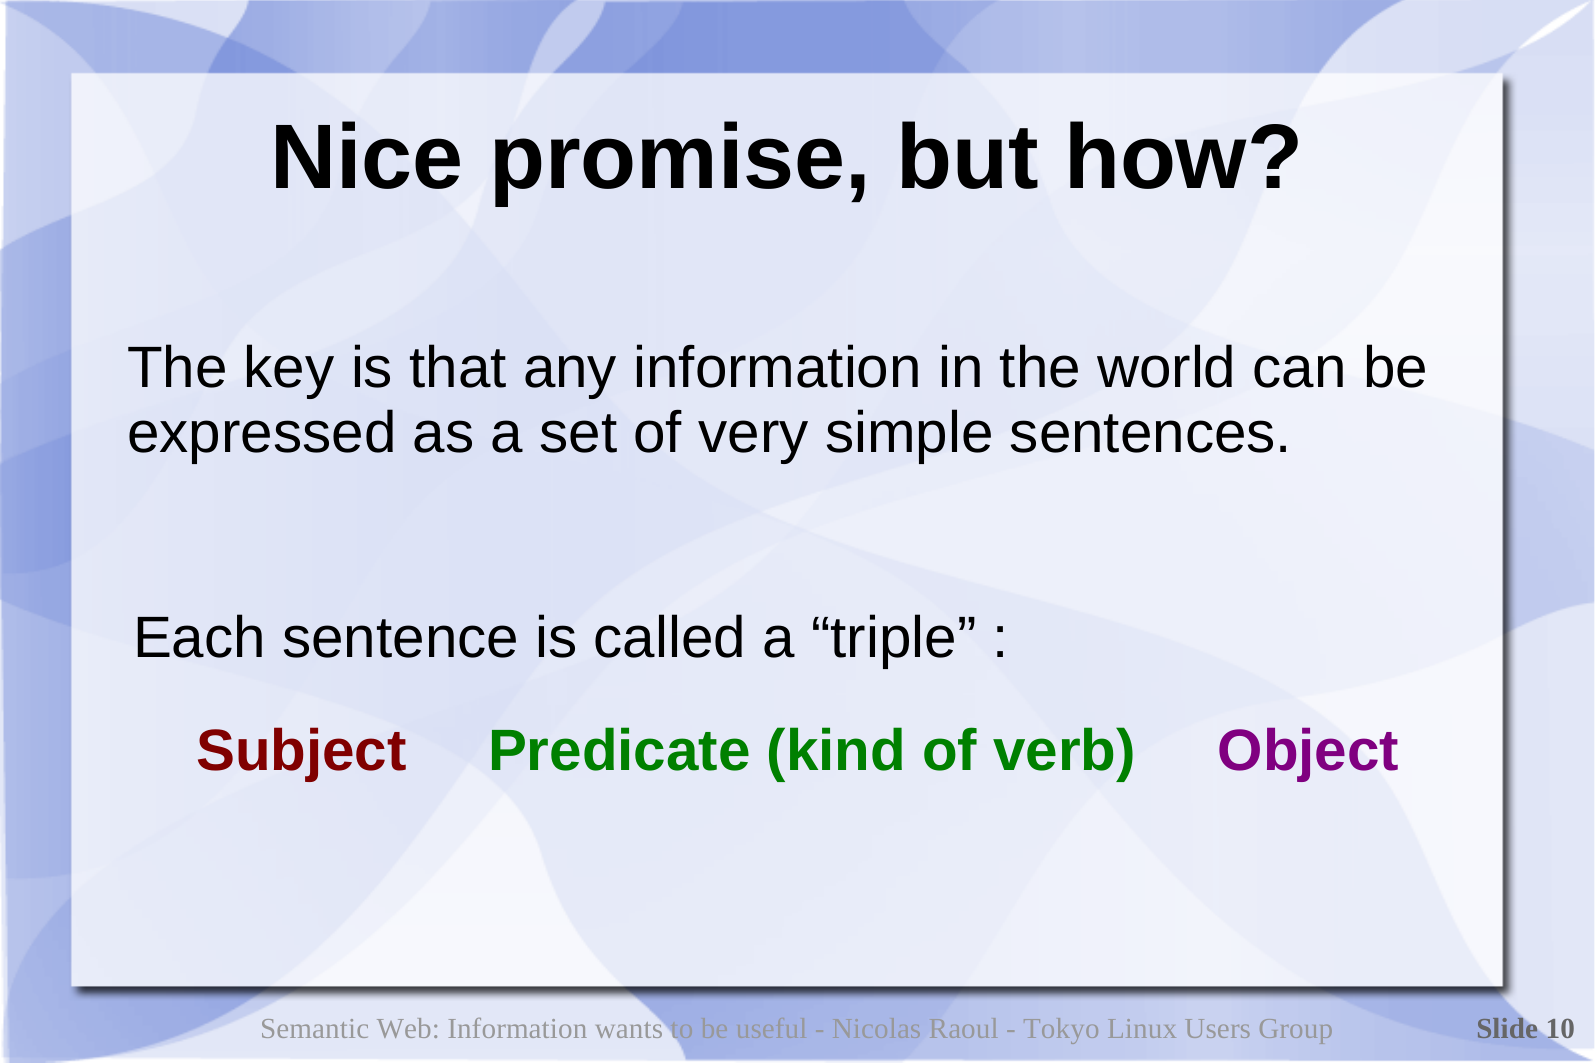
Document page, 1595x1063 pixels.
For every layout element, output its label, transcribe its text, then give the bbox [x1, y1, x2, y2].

text_box Subject Predicate (kind of verb) Object [112, 675, 1463, 826]
text_box The key is that any information in the world can be expressed as a set of very simple sentences. [112, 327, 1463, 488]
picture [0, 0, 1595, 1063]
subtitle Each sentence is called a “triple” : [112, 562, 1463, 675]
title Nice promise, but how? [75, 75, 1501, 238]
